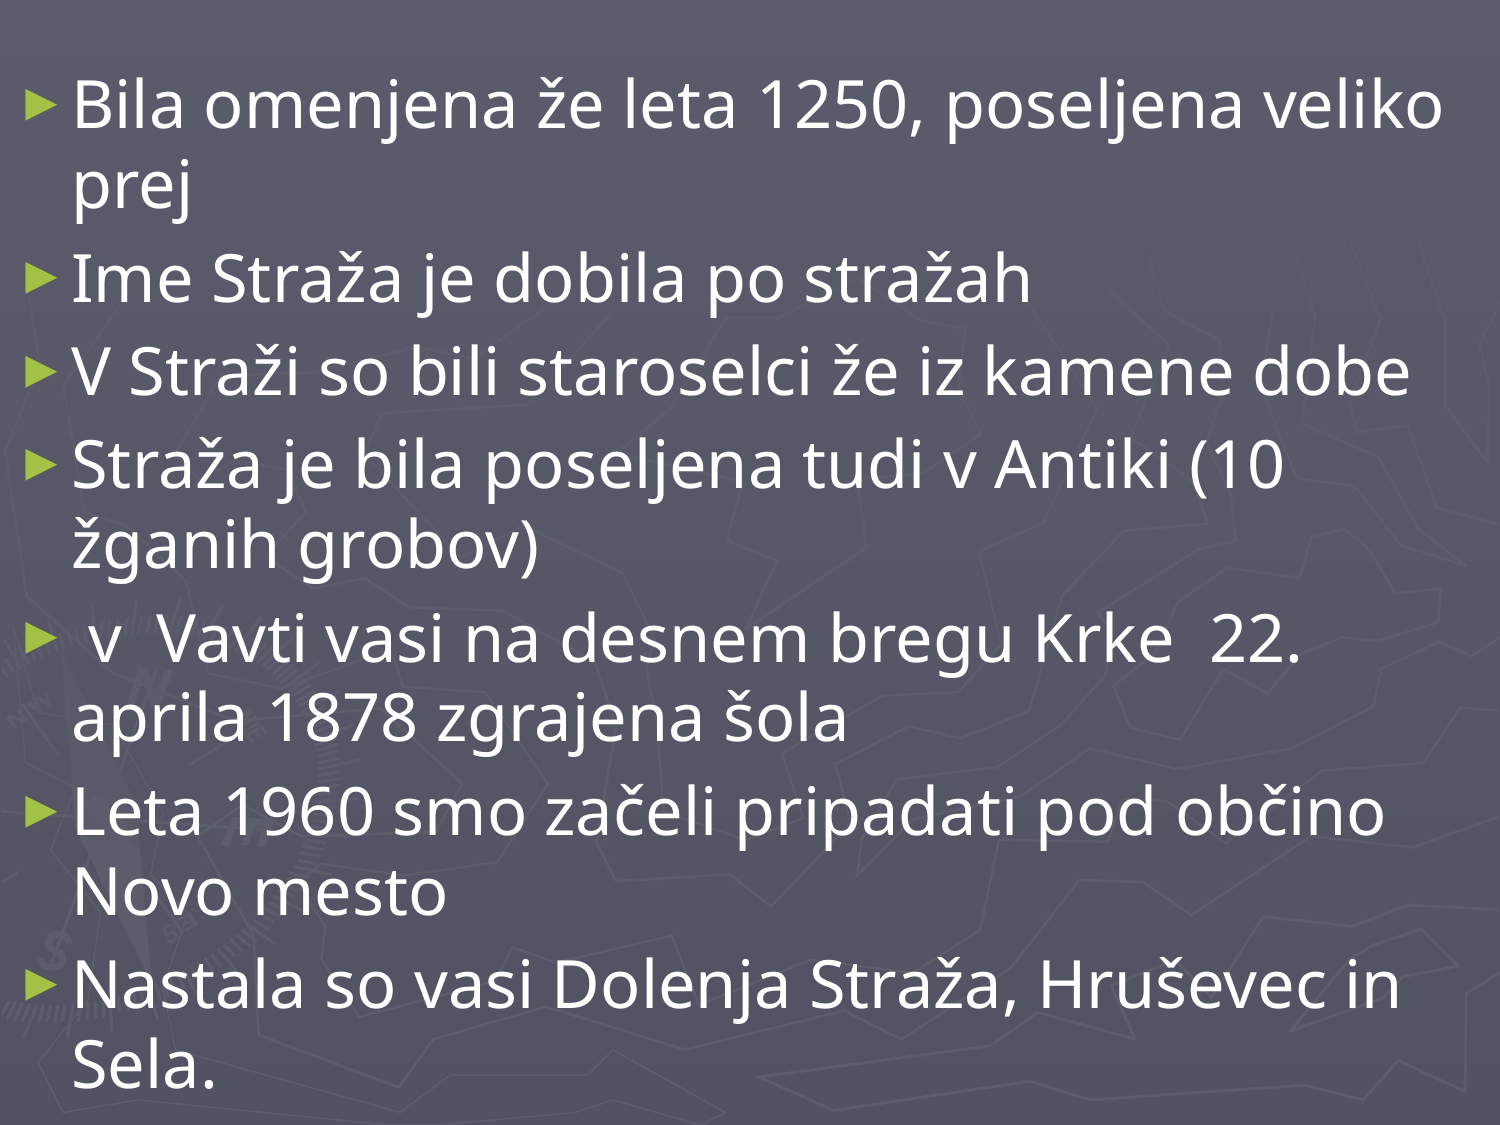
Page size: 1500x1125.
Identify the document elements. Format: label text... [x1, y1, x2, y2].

list Bila omenjena že leta 1250, poseljena veliko prej Ime Straža je dobila po stražah V Straži so bili staroselci že iz kamene dobe Straža je bila poseljena tudi v Antiki (10 žganih grobov) v Vavti vasi na desnem bregu Krke 22. aprila 1878 zgrajena šola Leta 1960 smo začeli pripadati pod občino Novo mesto Nastala so vasi Dolenja Straža, Hruševec in Sela. [0, 54, 1500, 1125]
